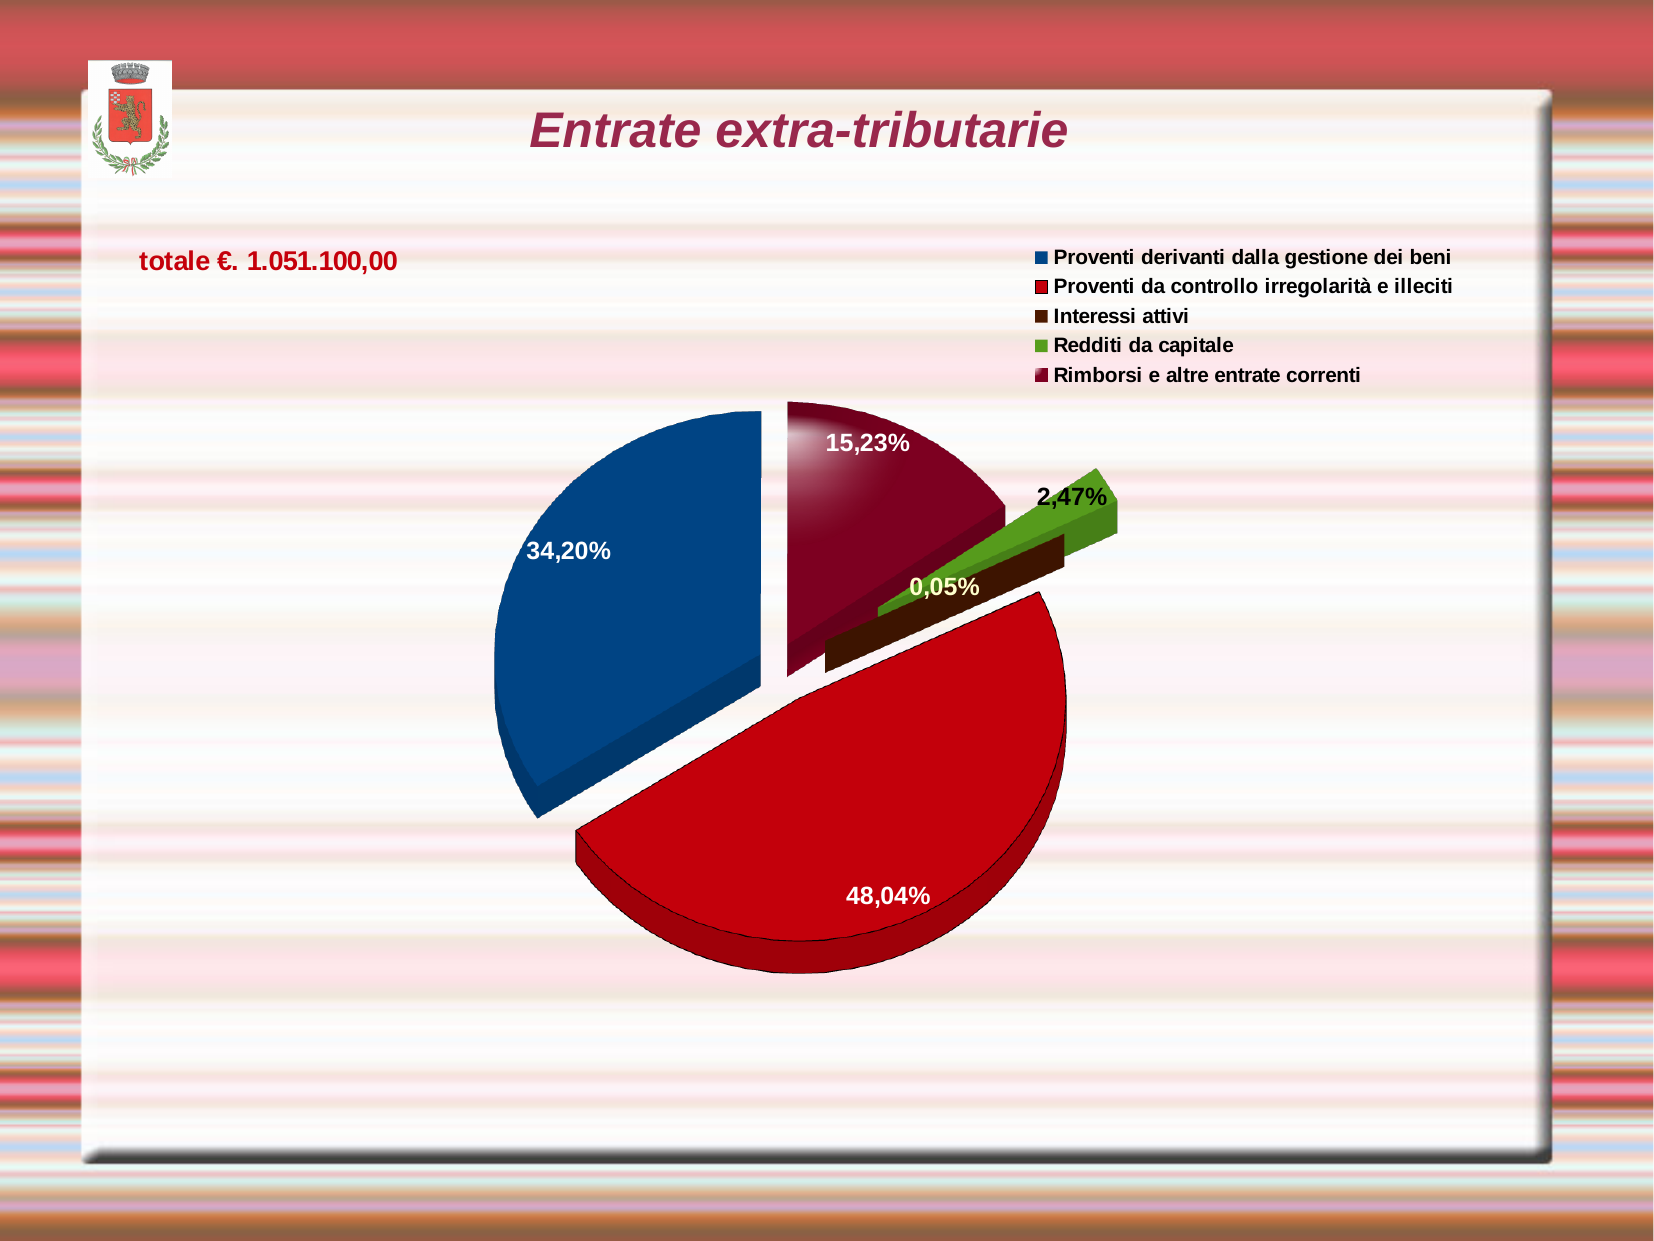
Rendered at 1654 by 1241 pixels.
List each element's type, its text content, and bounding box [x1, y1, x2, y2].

title Entrate extra-tributarie [172, 88, 1506, 171]
picture [0, 0, 1654, 1241]
chart [88, 214, 1477, 1093]
